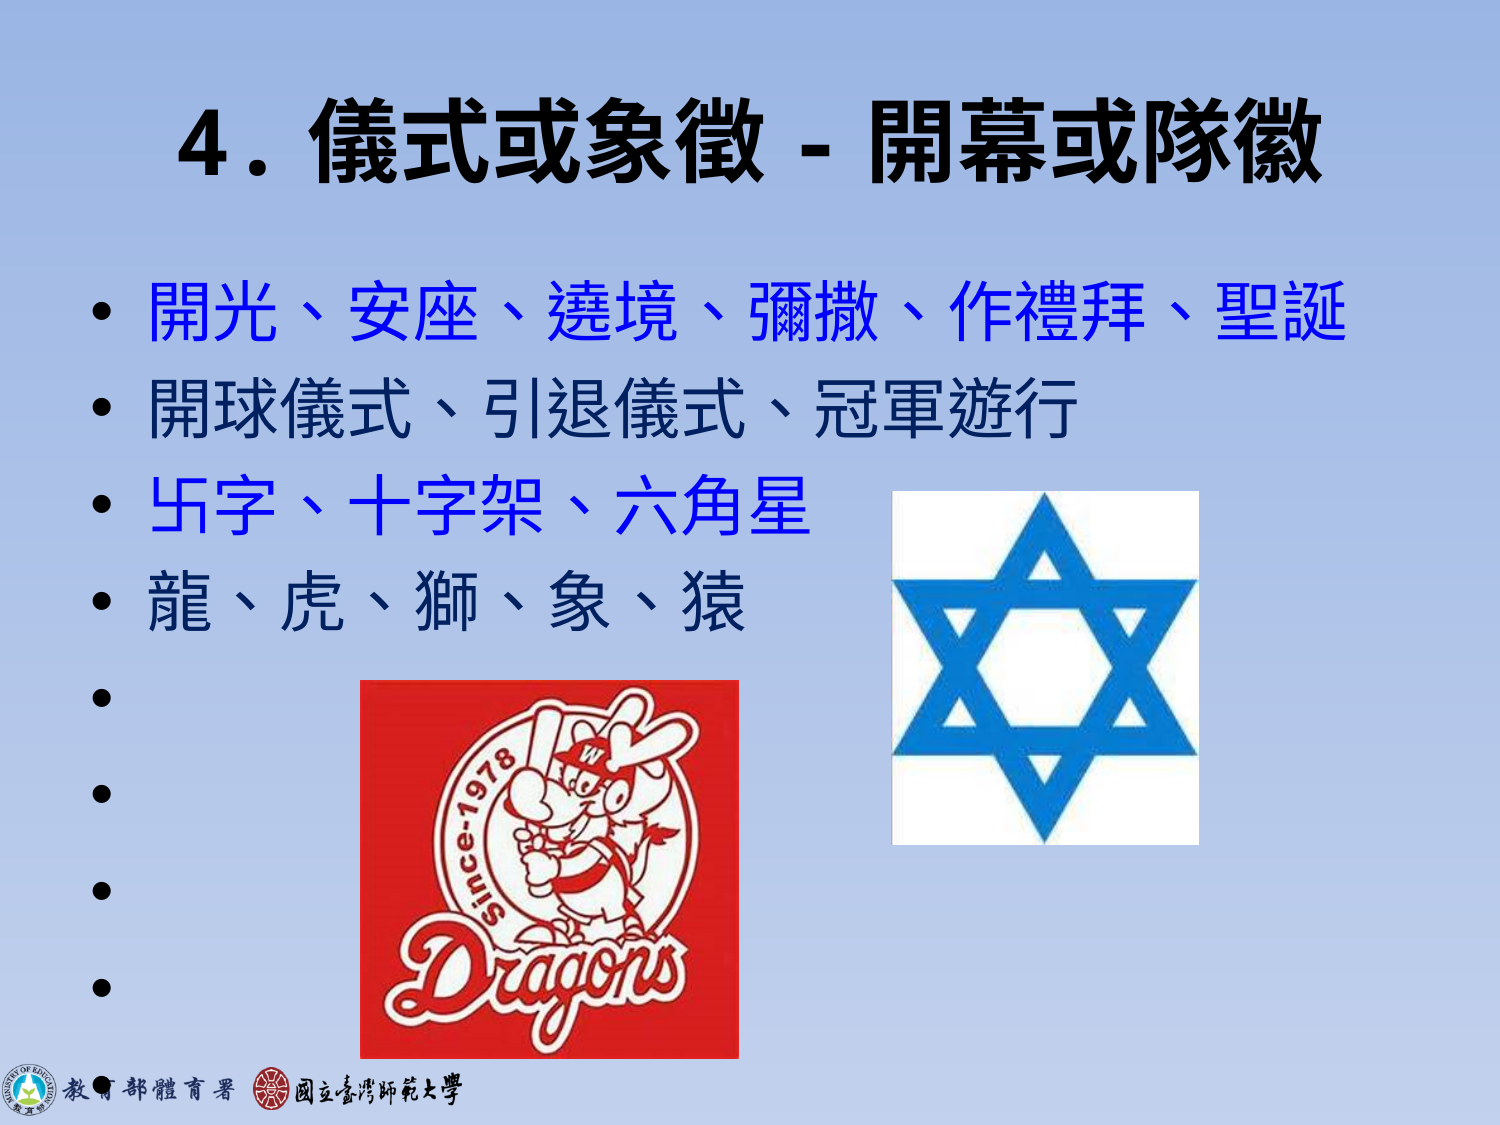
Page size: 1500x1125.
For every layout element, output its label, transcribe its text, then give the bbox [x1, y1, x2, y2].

picture [891, 491, 1199, 845]
picture [360, 680, 739, 1059]
title 4.儀式或象徵-開幕或隊徽 [75, 45, 1426, 233]
list 開光、安座、遶境、彌撒、作禮拜、聖誕 開球儀式、引退儀式、冠軍遊行 卐字、十字架、六角星 龍、虎、獅、象、猿 [75, 262, 1426, 1005]
